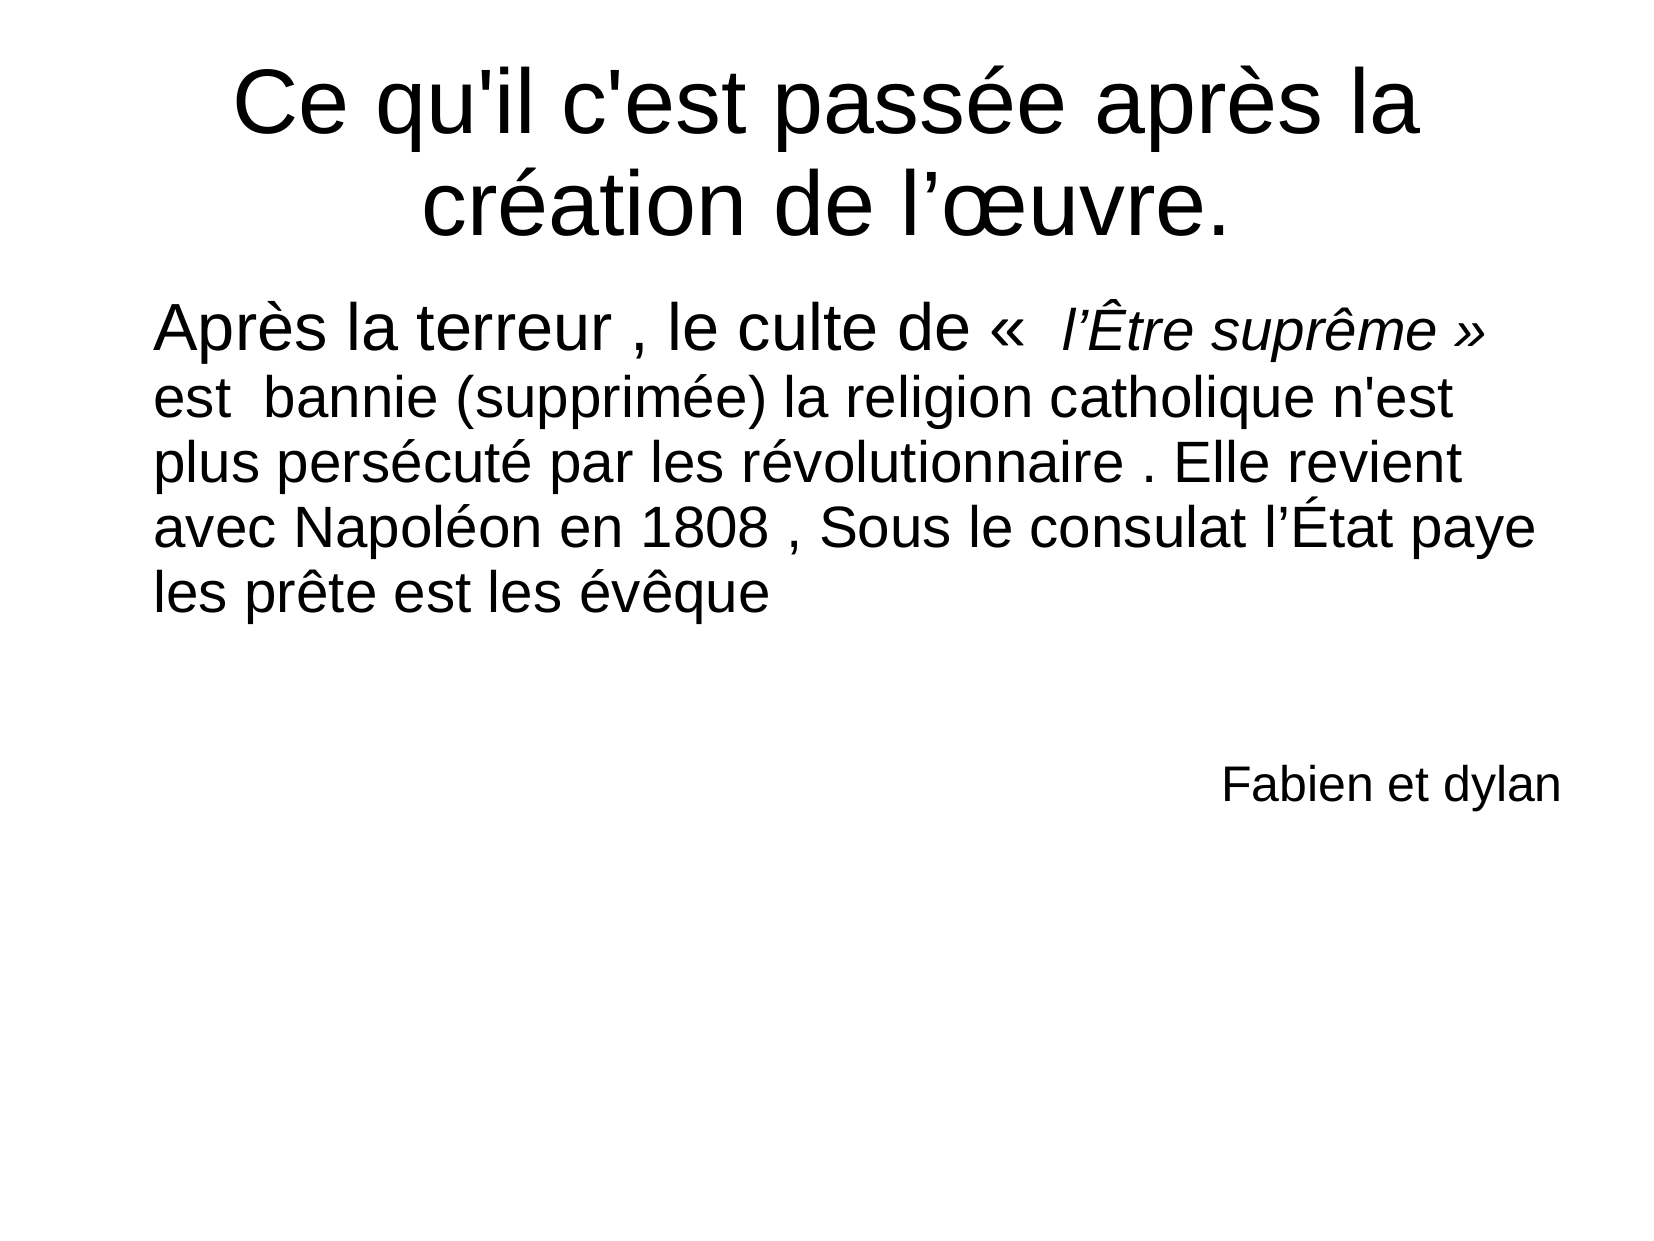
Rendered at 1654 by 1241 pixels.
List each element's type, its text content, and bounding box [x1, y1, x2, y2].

list Après la terreur , le culte de « l’Être suprême » est bannie (supprimée) la religion catholique n'est plus persécuté par les révolutionnaire . Elle revient avec Napoléon en 1808 , Sous le consulat l’État paye les prête est les évêque Fabien et dylan [82, 290, 1571, 1010]
title Ce qu'il c'est passée après la création de l’œuvre. [82, 49, 1571, 257]
